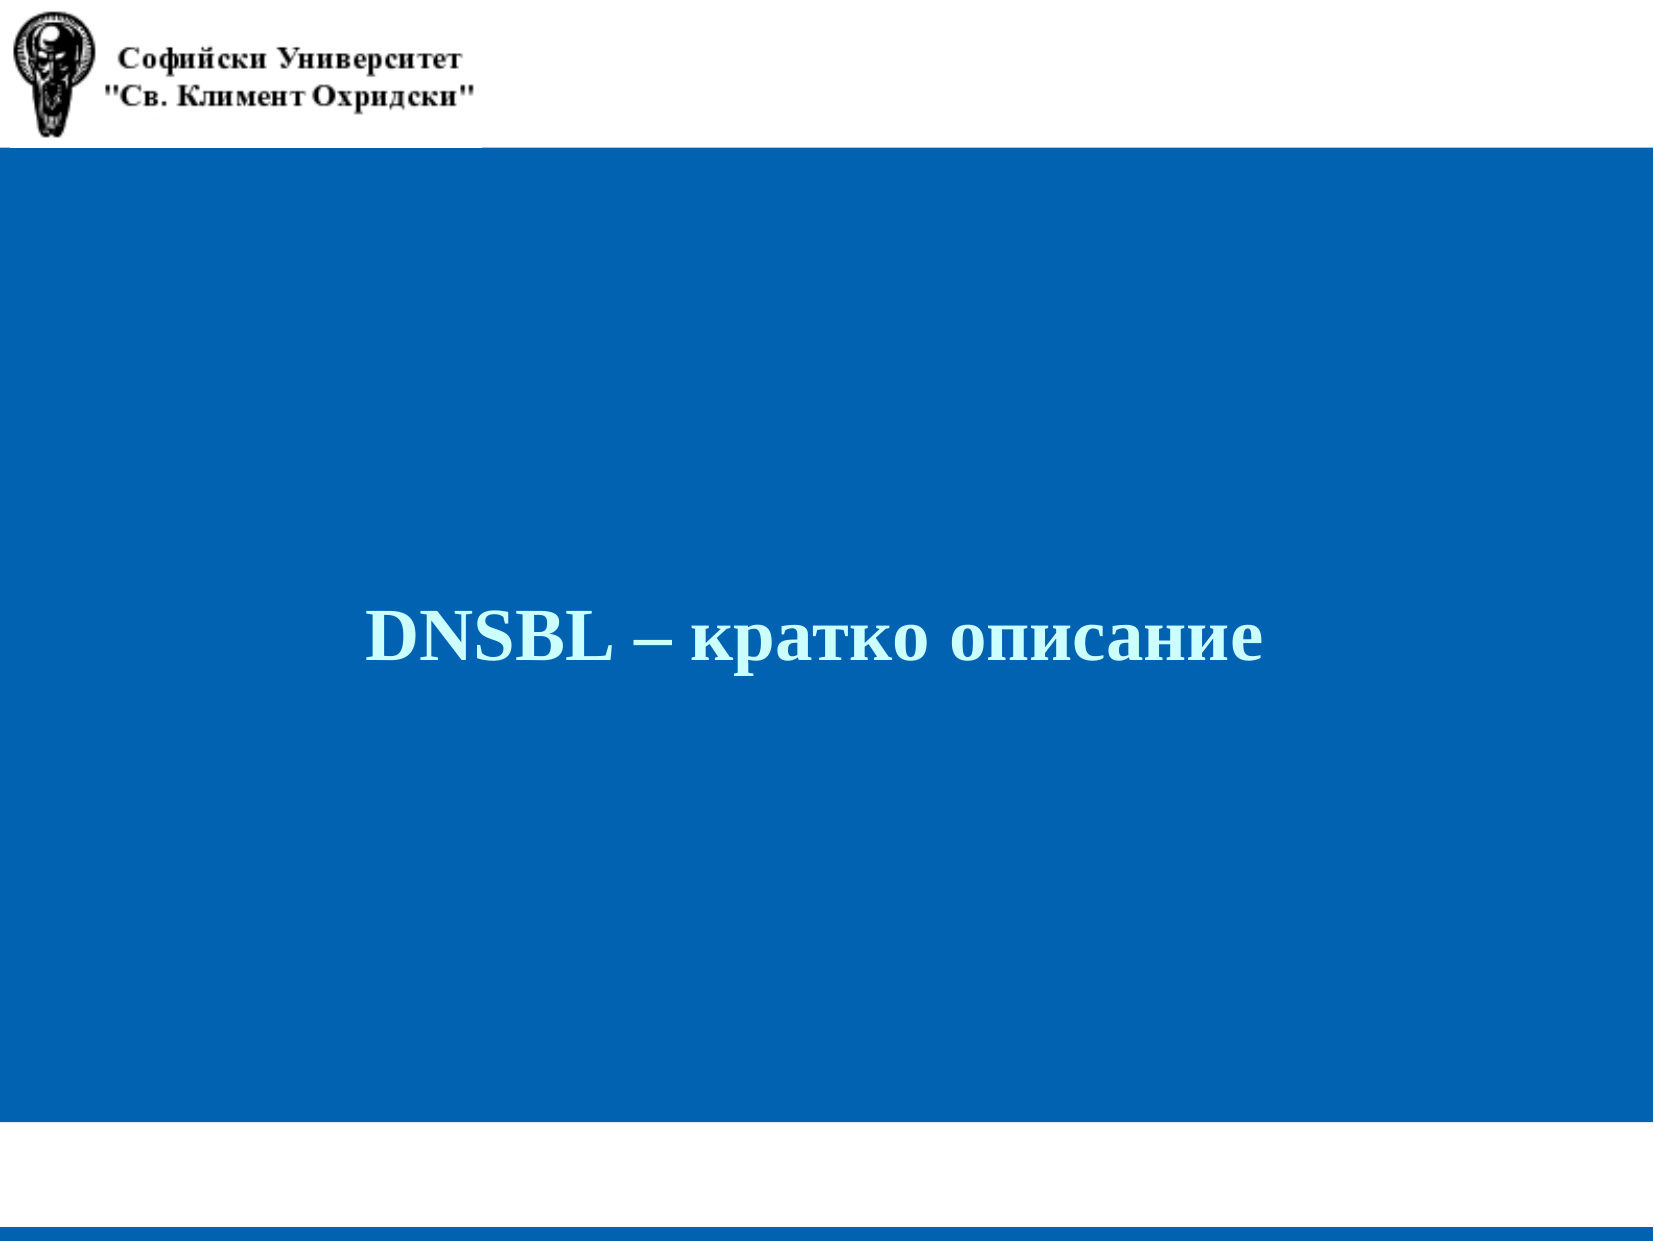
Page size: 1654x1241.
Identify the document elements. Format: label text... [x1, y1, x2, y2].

text_box DNSBL – кратко описание [0, 147, 1653, 1123]
picture [10, 0, 482, 148]
